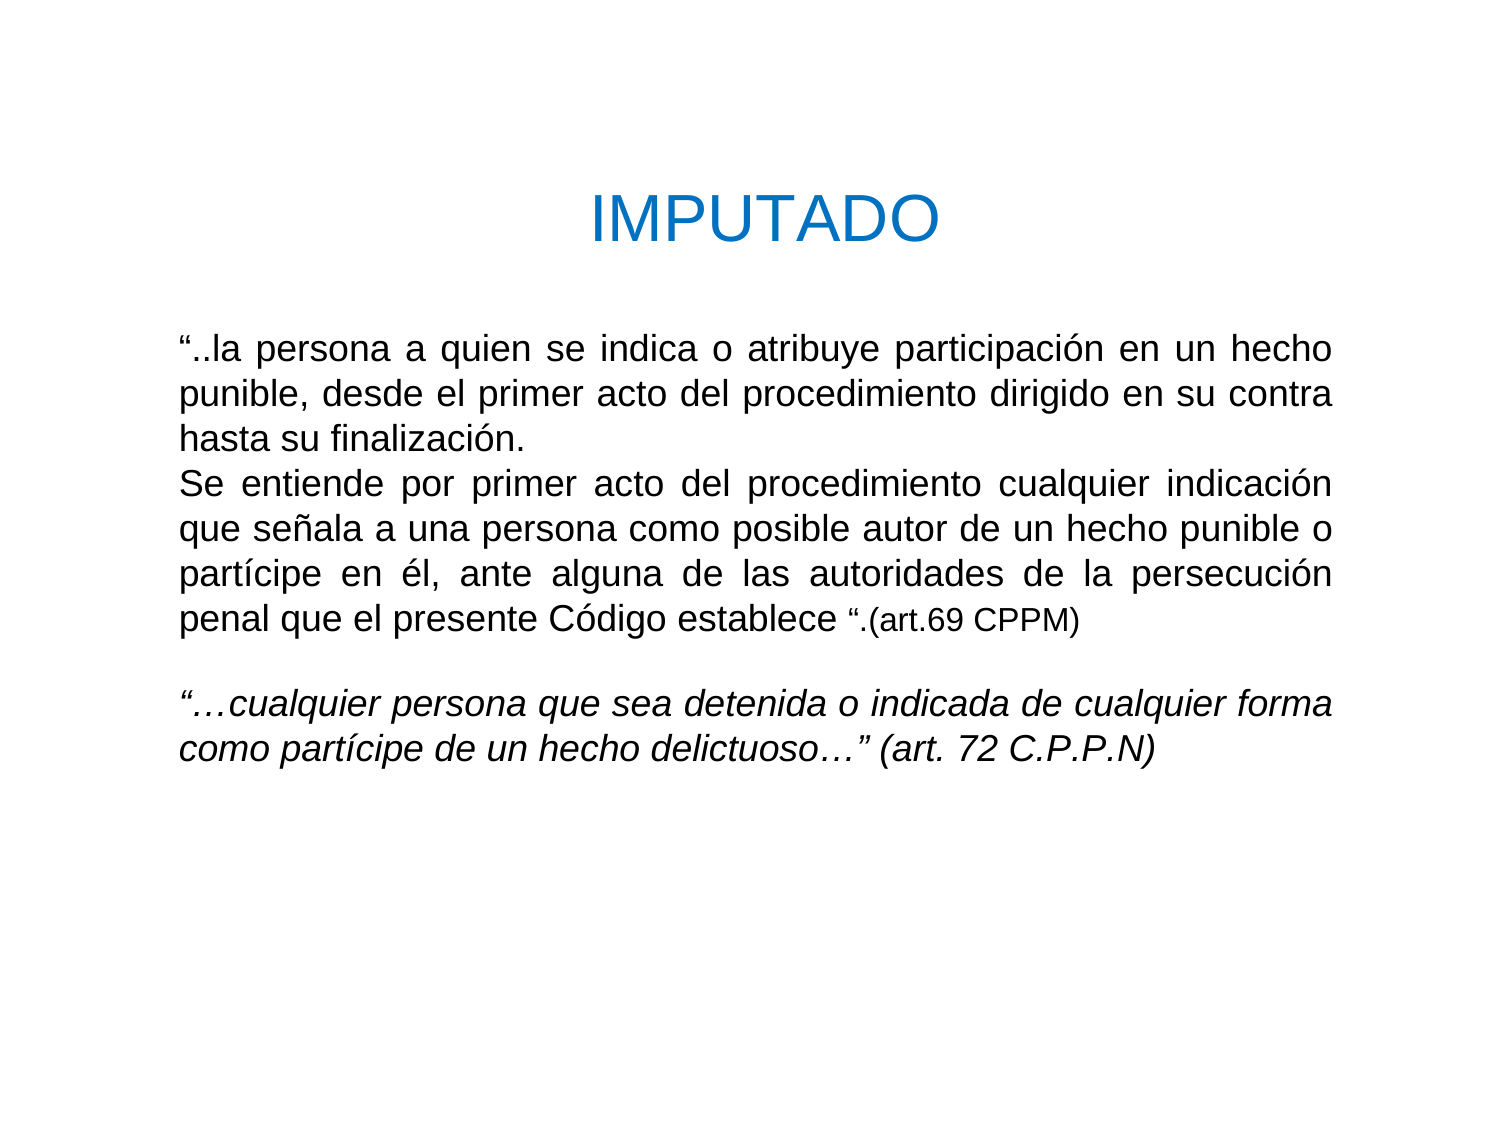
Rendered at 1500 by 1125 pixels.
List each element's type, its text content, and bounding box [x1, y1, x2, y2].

text_box “..la persona a quien se indica o atribuye participación en un hecho punible, desde el primer acto del procedimiento dirigido en su contra hasta su finalización. Se entiende por primer acto del procedimiento cualquier indicación que señala a una persona como posible autor de un hecho punible o partícipe en él, ante alguna de las autoridades de la persecución penal que el presente Código establece “.(art.69 CPPM) “…cualquier persona que sea detenida o indicada de cualquier forma como partícipe de un hecho delictuoso…” (art. 72 C.P.P.N) [164, 316, 1348, 822]
list IMPUTADO [105, 70, 1426, 1006]
